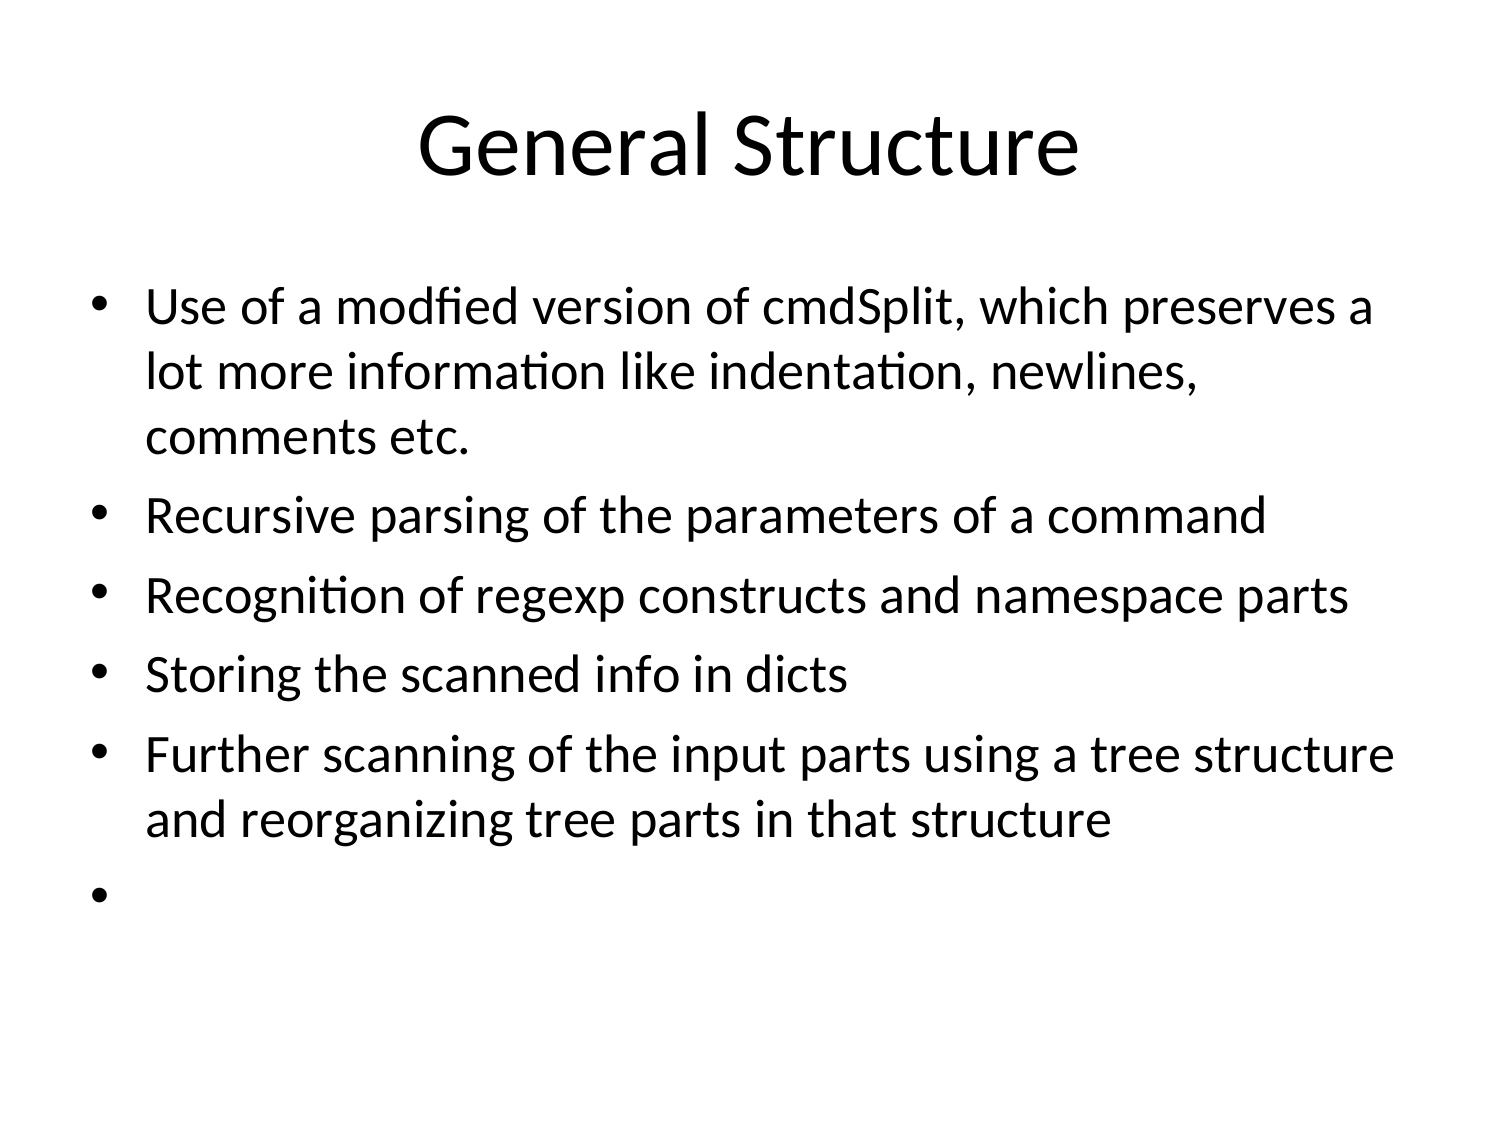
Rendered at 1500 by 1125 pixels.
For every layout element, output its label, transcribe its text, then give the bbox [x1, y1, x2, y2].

text_box General Structure [75, 45, 1426, 233]
text_box Use of a modfied version of cmdSplit, which preserves a lot more information like indentation, newlines, comments etc. Recursive parsing of the parameters of a command Recognition of regexp constructs and namespace parts Storing the scanned info in dicts Further scanning of the input parts using a tree structure and reorganizing tree parts in that structure [75, 262, 1426, 1005]
